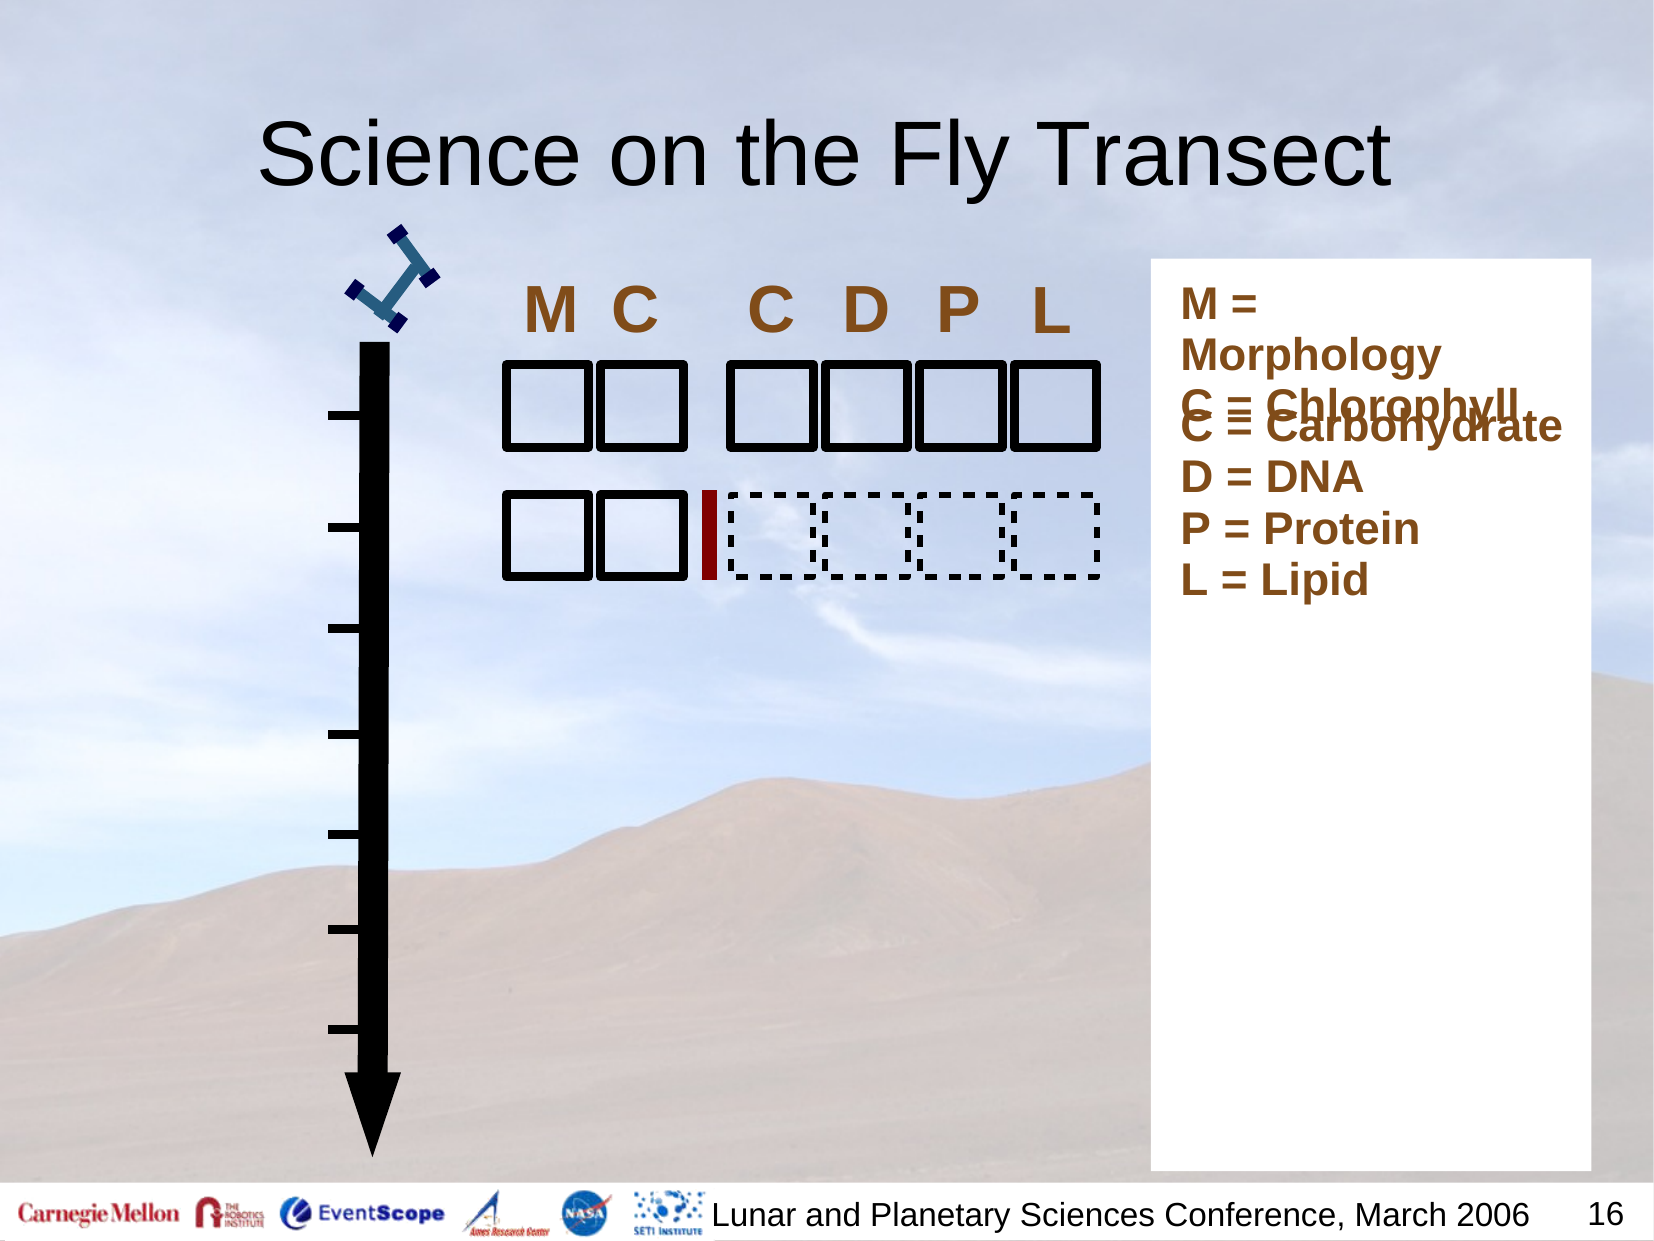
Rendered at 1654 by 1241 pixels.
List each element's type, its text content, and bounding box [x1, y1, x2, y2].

text_box M = Morphology C = Chlorophyll [1165, 270, 1541, 388]
text_box C = Carbohydrate D = DNA P = Protein L = Lipid [1165, 392, 1572, 613]
text_box [1150, 258, 1592, 1172]
text_box P [922, 265, 997, 355]
title Science on the Fly Transect [79, 49, 1572, 257]
picture [0, 0, 1654, 1182]
text_box L [1016, 265, 1088, 355]
text_box C [733, 265, 811, 355]
picture [5, 1188, 715, 1241]
text_box M [508, 264, 594, 355]
text_box C [597, 264, 676, 355]
text_box D [827, 265, 906, 355]
